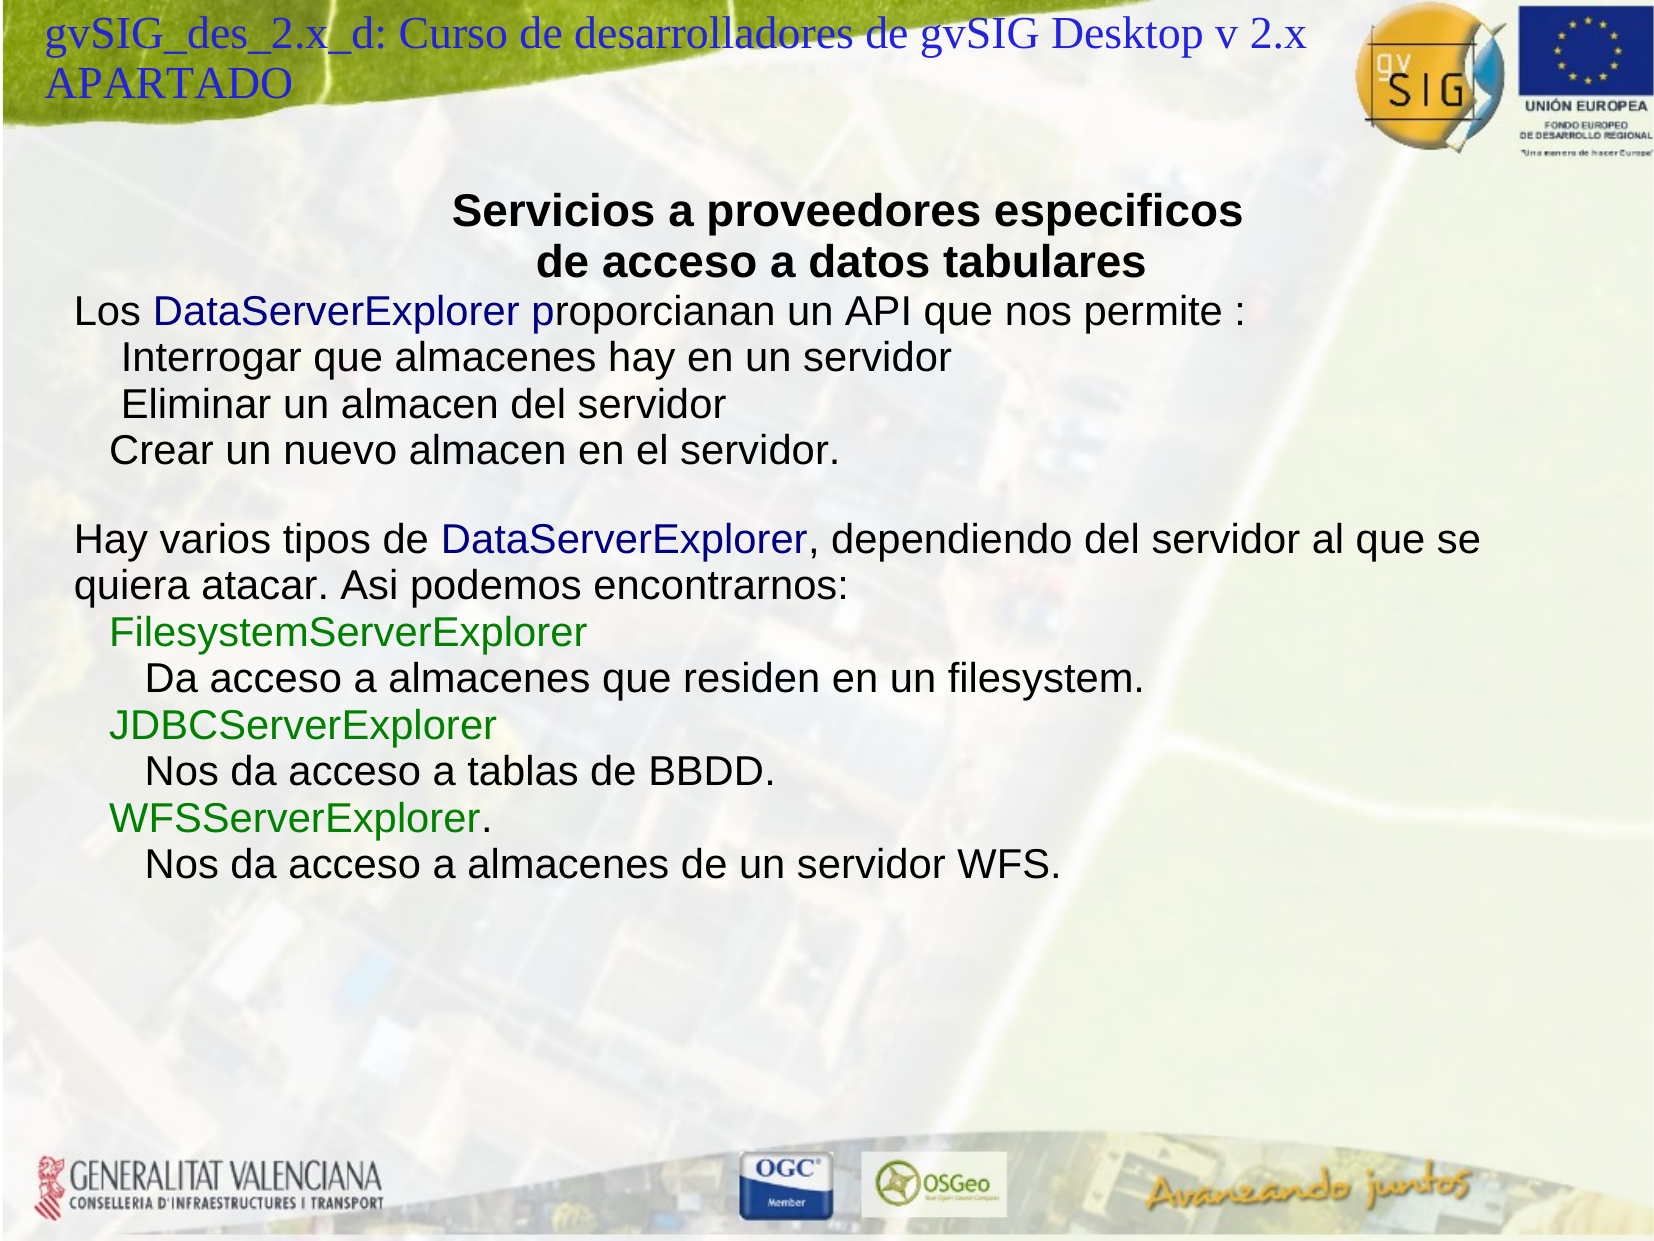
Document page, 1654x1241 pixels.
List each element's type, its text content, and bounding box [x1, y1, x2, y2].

picture [2, 0, 1654, 1241]
text_box Servicios a proveedores especificos de acceso a datos tabulares Los DataServerExplorer proporcianan un API que nos permite : Interrogar que almacenes hay en un servidor Eliminar un almacen del servidor Crear un nuevo almacen en el servidor. Hay varios tipos de DataServerExplorer, dependiendo del servidor al que se quiera atacar. Asi podemos encontrarnos: FilesystemServerExplorer Da acceso a almacenes que residen en un filesystem. JDBCServerExplorer Nos da acceso a tablas de BBDD. WFSServerExplorer. Nos da acceso a almacenes de un servidor WFS. [59, 177, 1625, 1131]
